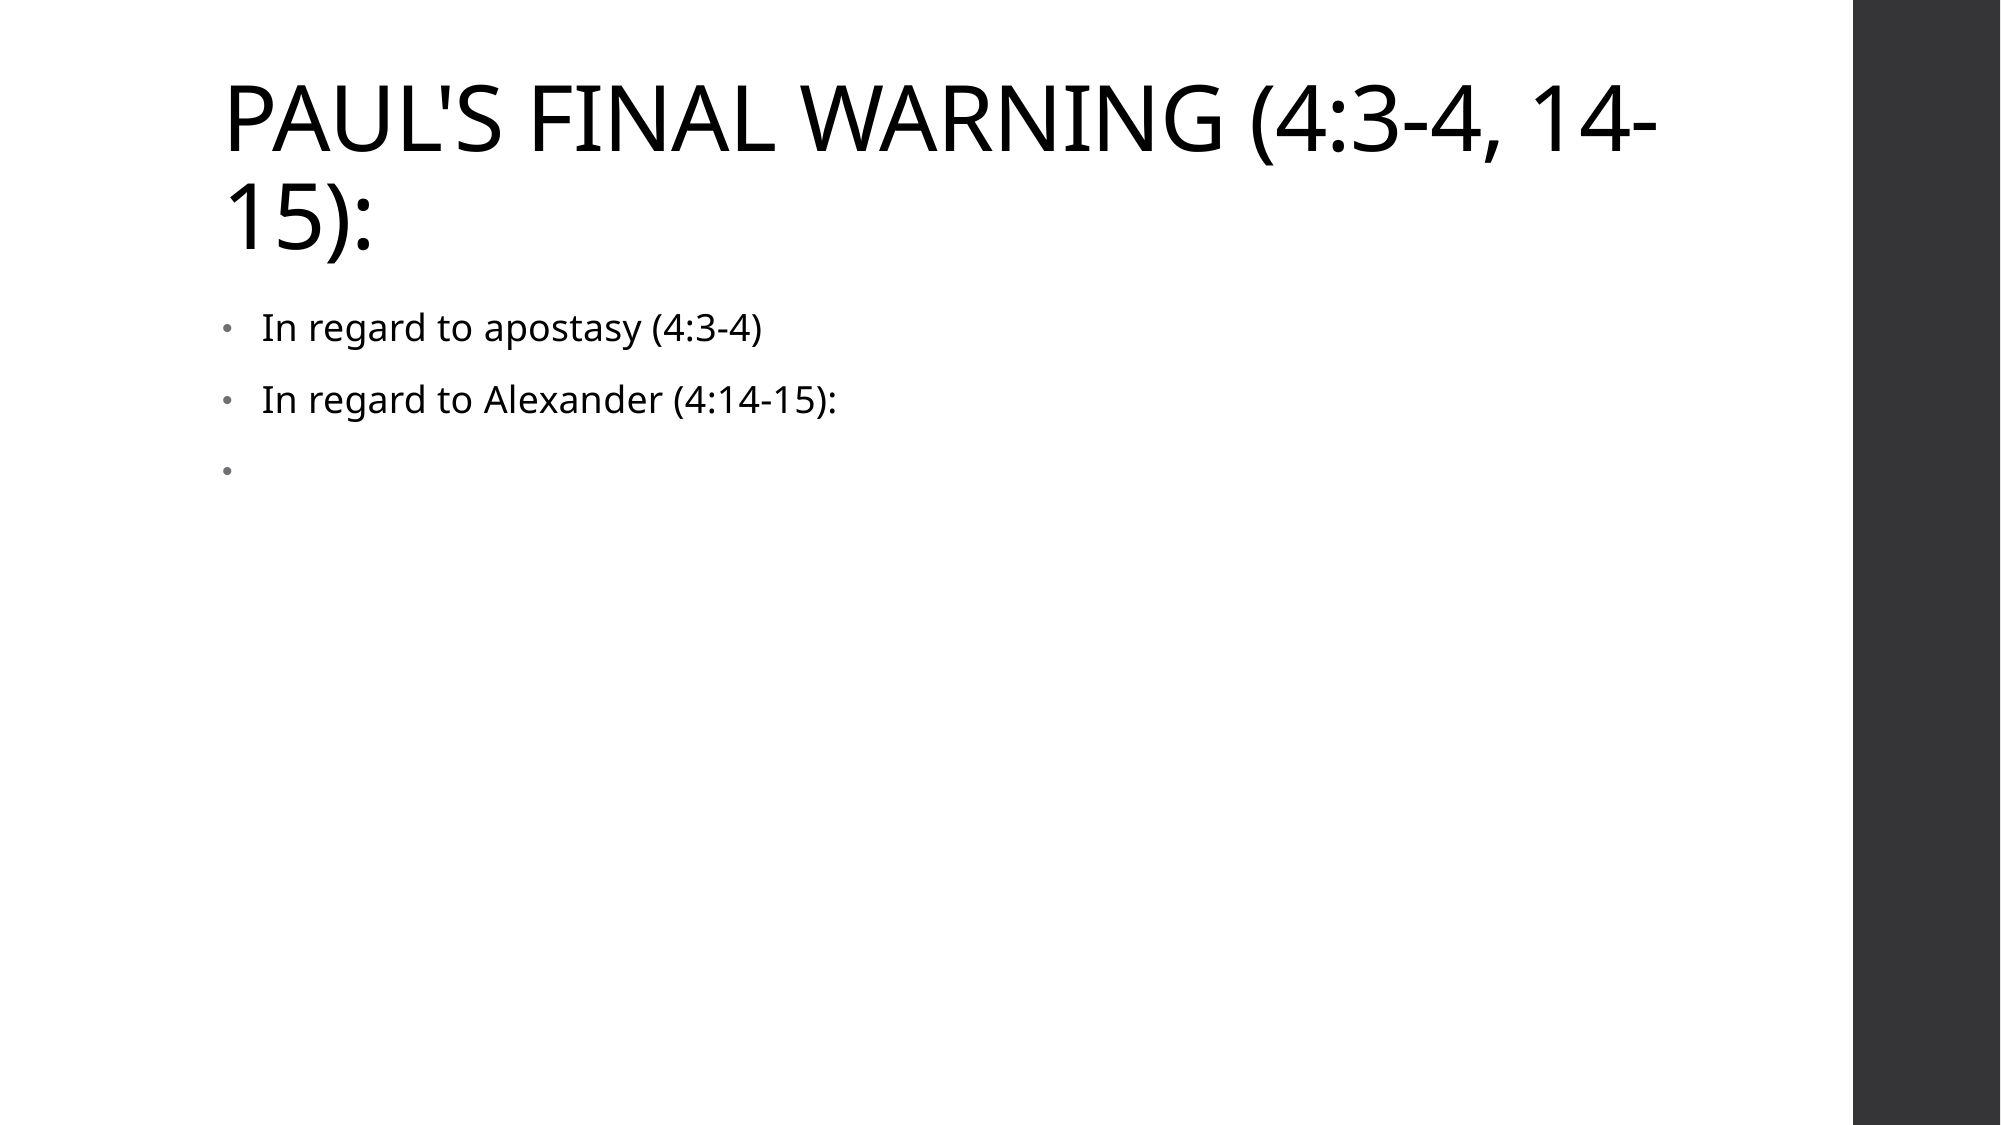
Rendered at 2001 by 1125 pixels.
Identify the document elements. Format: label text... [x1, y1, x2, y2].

title PAUL'S FINAL WARNING (4:3-4, 14-15): [206, 60, 1797, 278]
list In regard to apostasy (4:3-4) In regard to Alexander (4:14-15): [206, 299, 1617, 1014]
